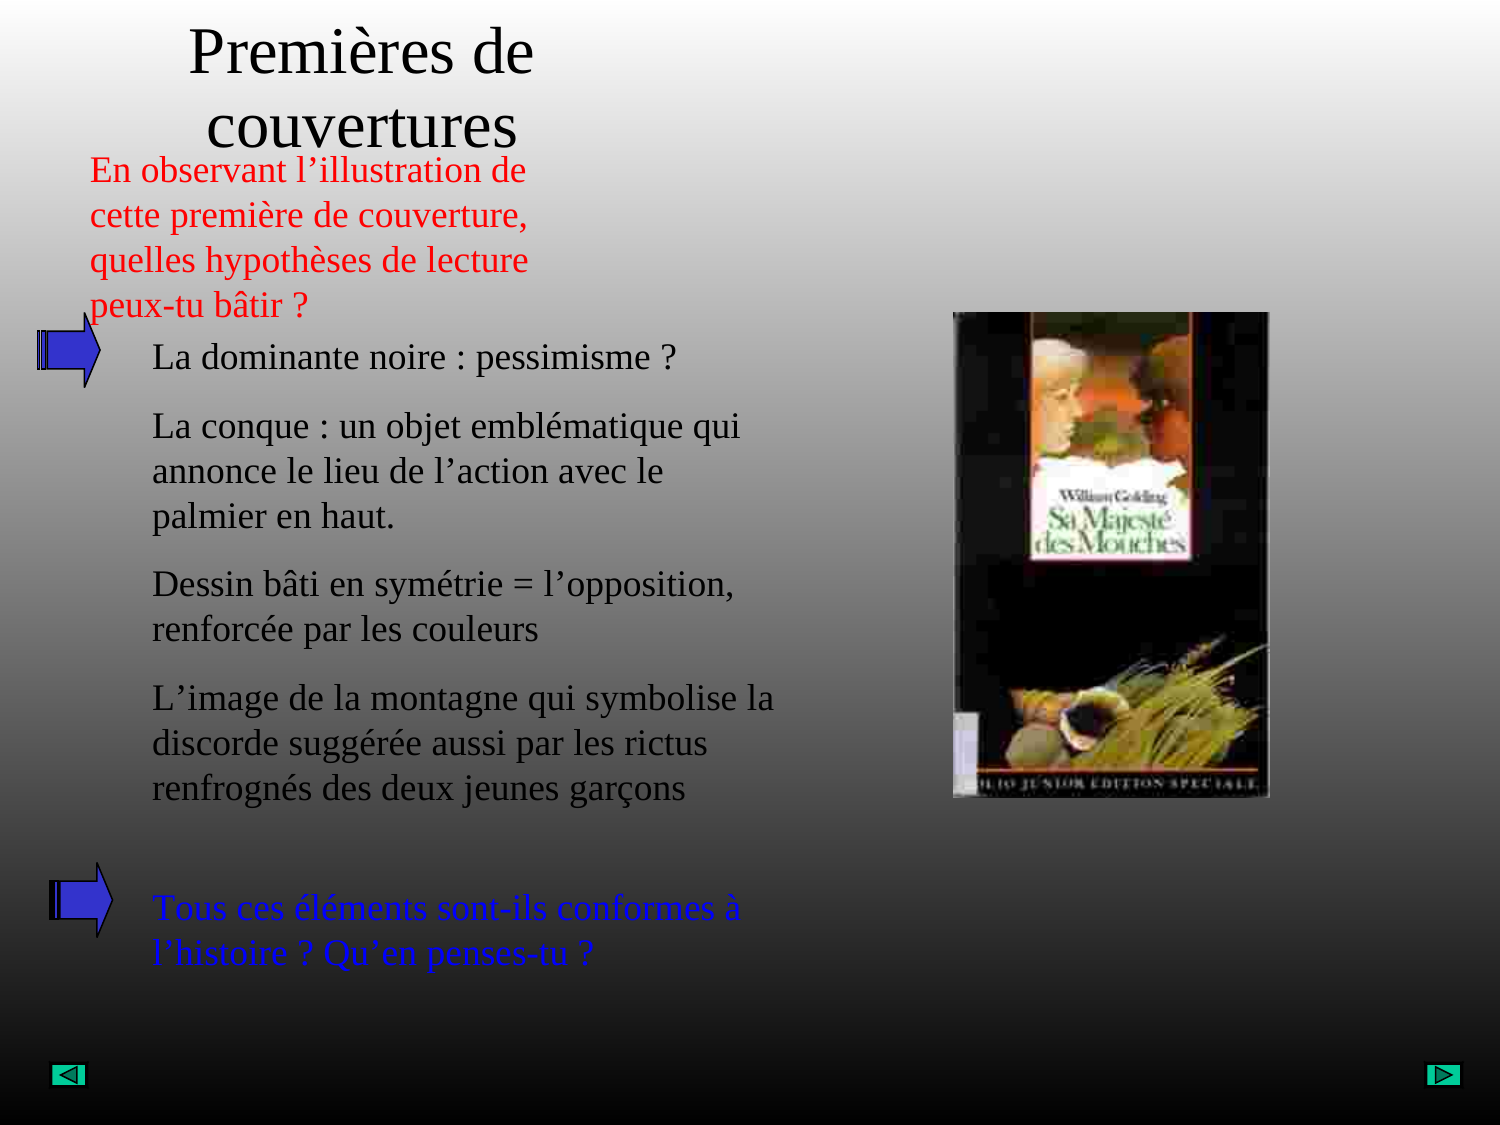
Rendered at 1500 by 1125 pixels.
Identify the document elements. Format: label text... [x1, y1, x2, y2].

text_box En observant l’illustration de cette première de couverture, quelles hypothèses de lecture peux-tu bâtir ? [75, 137, 613, 333]
text_box [41, 331, 45, 369]
text_box [51, 1062, 88, 1088]
text_box [47, 312, 101, 388]
text_box [59, 862, 113, 938]
text_box La dominante noire : pessimisme ? La conque : un objet emblématique qui annonce le lieu de l’action avec le palmier en haut. Dessin bâti en symétrie = l’opposition, renforcée par les couleurs L’image de la montagne qui symbolise la discorde suggérée aussi par les rictus renfrognés des deux jeunes garçons [137, 324, 801, 816]
text_box [1426, 1062, 1463, 1088]
picture [953, 312, 1270, 798]
text_box Tous ces éléments sont-ils conformes à l’histoire ? Qu’en penses-tu ? [137, 874, 813, 981]
title Premières de couvertures [62, 5, 663, 170]
text_box [54, 881, 58, 919]
